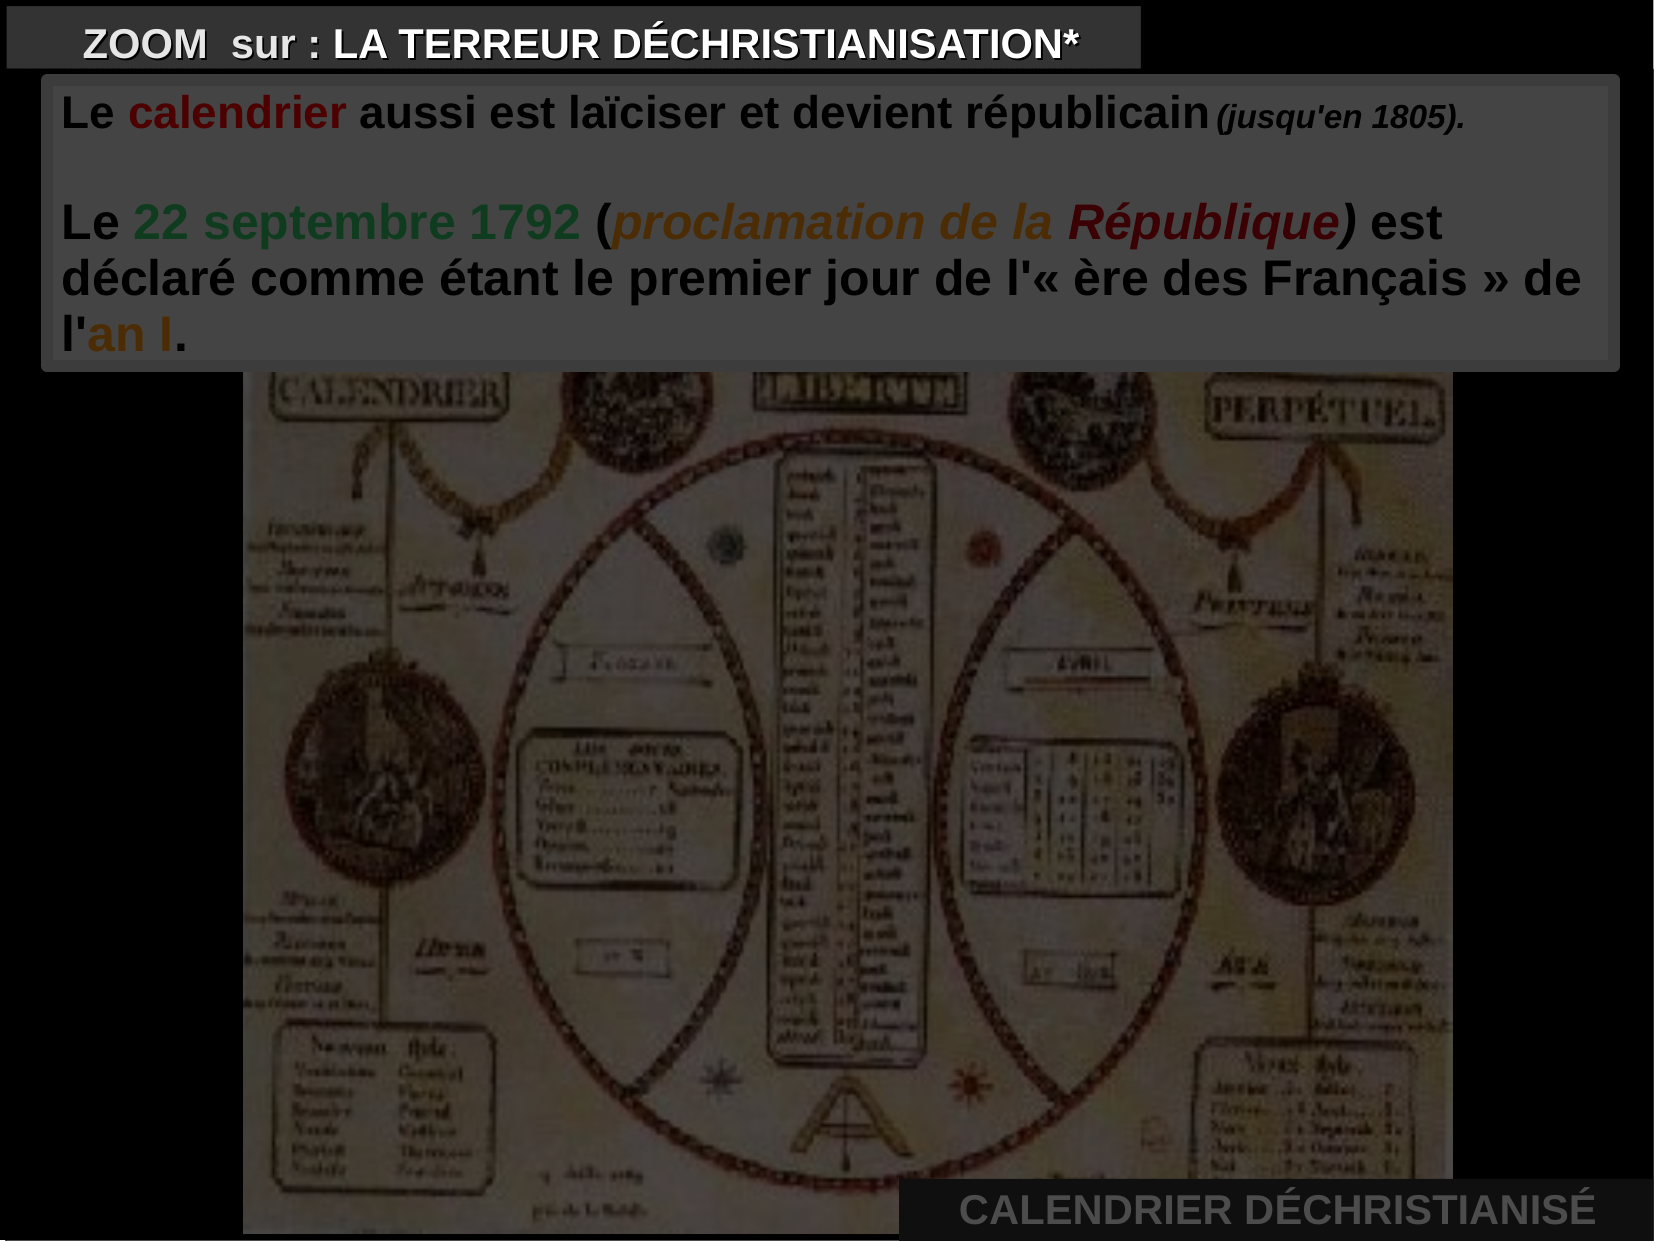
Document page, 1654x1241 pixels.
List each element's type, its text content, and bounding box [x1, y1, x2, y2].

text_box [5, 69, 1654, 1241]
text_box ZOOM sur : LA TERREUR DÉCHRISTIANISATION* [5, 5, 1142, 69]
